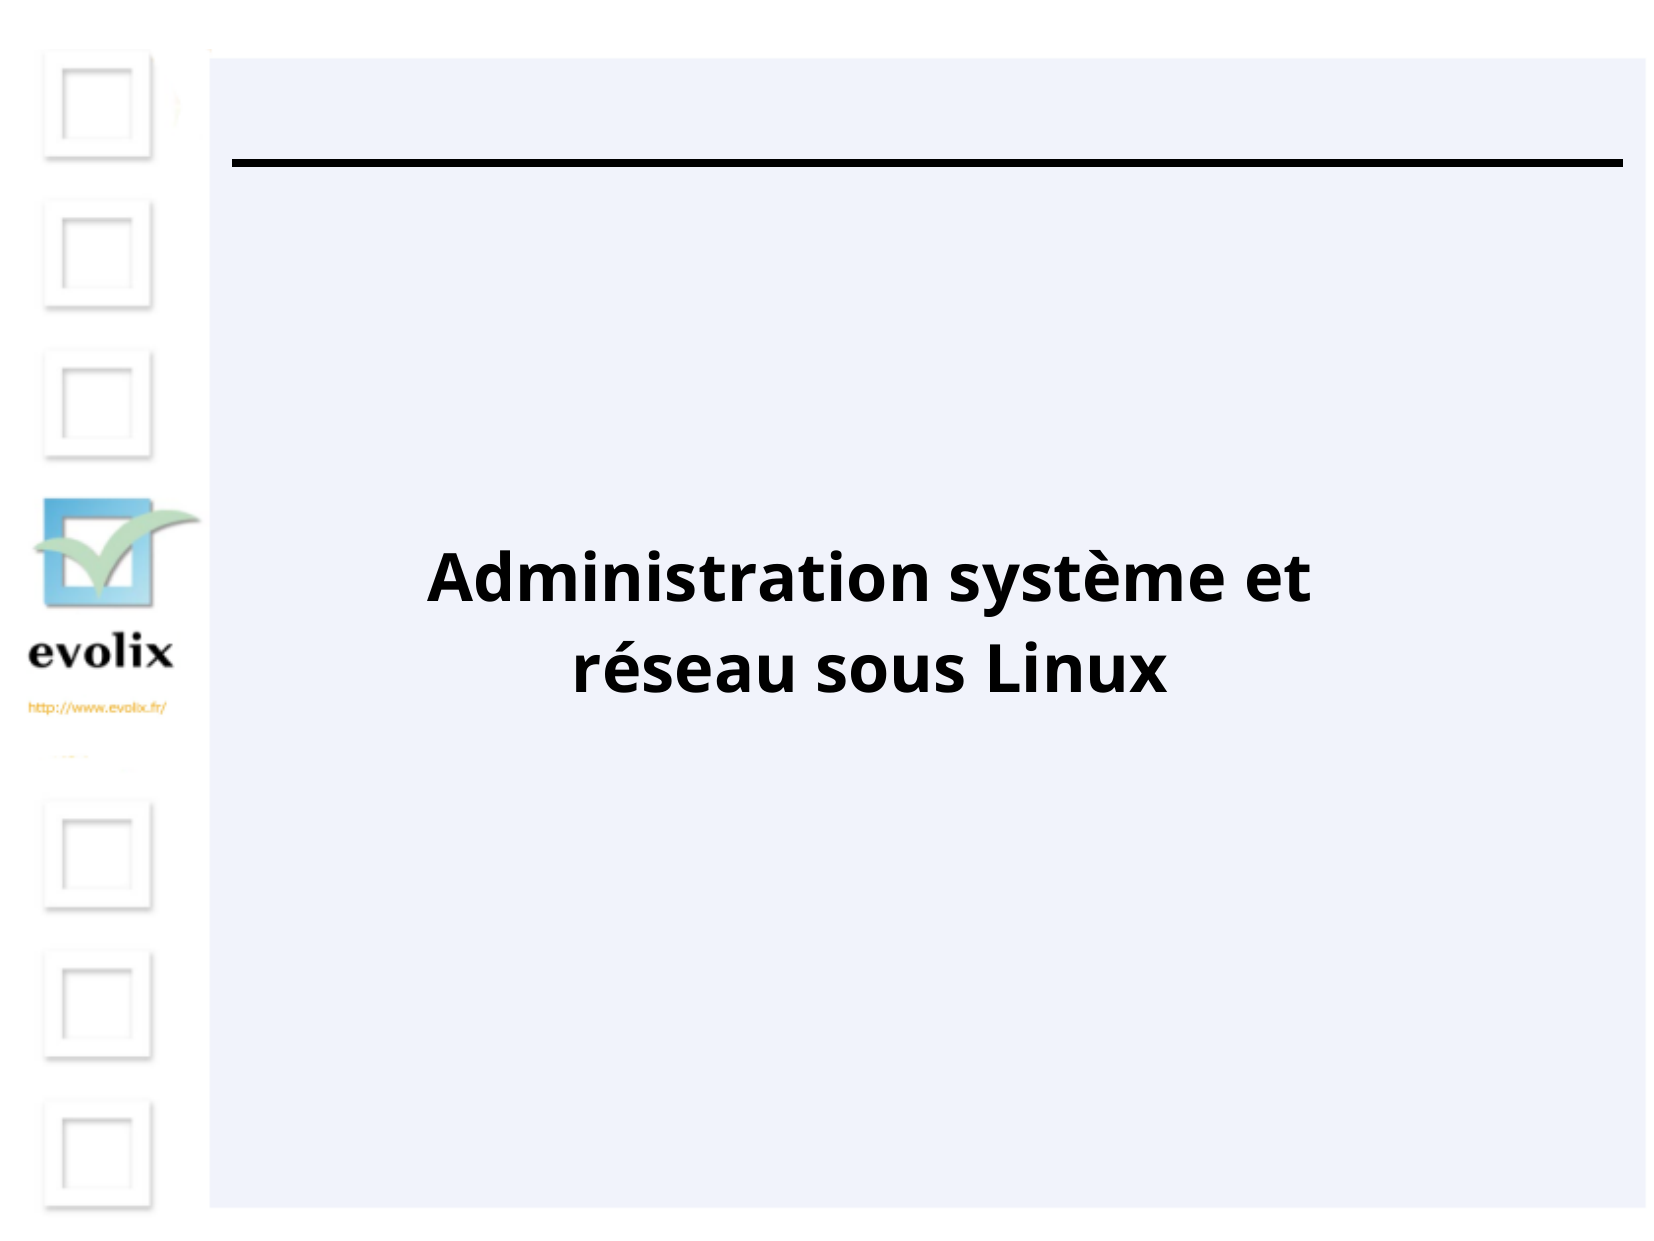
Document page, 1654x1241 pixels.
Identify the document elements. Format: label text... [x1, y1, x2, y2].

picture [0, 49, 1654, 1218]
title Administration système et réseau sous Linux [126, 475, 1615, 767]
